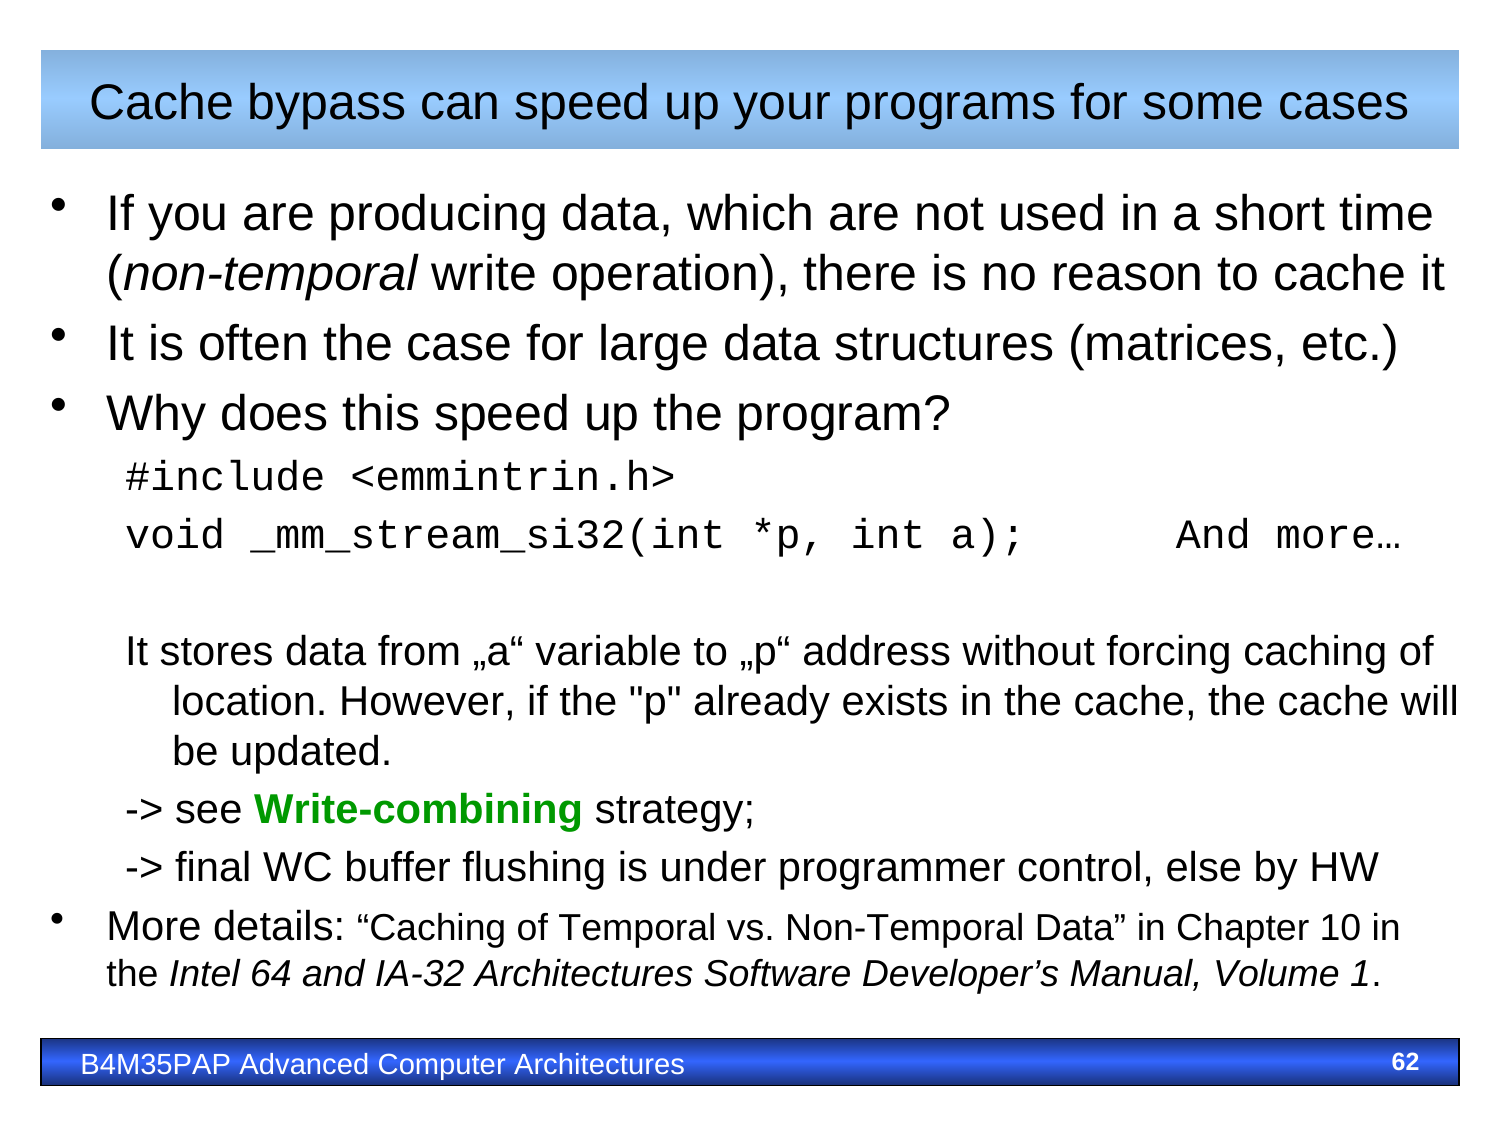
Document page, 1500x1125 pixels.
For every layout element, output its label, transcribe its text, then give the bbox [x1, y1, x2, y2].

title Cache bypass can speed up your programs for some cases [41, 50, 1459, 149]
list If you are producing data, which are not used in a short time (non-temporal write operation), there is no reason to cache it It is often the case for large data structures (matrices, etc.) Why does this speed up the program? #include <emmintrin.h> void _mm_stream_si32(int *p, int a); And more… It stores data from „a“ variable to „p“ address without forcing caching of location. However, if the "p" already exists in the cache, the cache will be updated. -> see Write-combining strategy; -> final WC buffer flushing is under programmer control, else by HW More details: “Caching of Temporal vs. Non-Temporal Data” in Chapter 10 in the Intel 64 and IA-32 Architectures Software Developer’s Manual, Volume 1. [35, 172, 1500, 1000]
